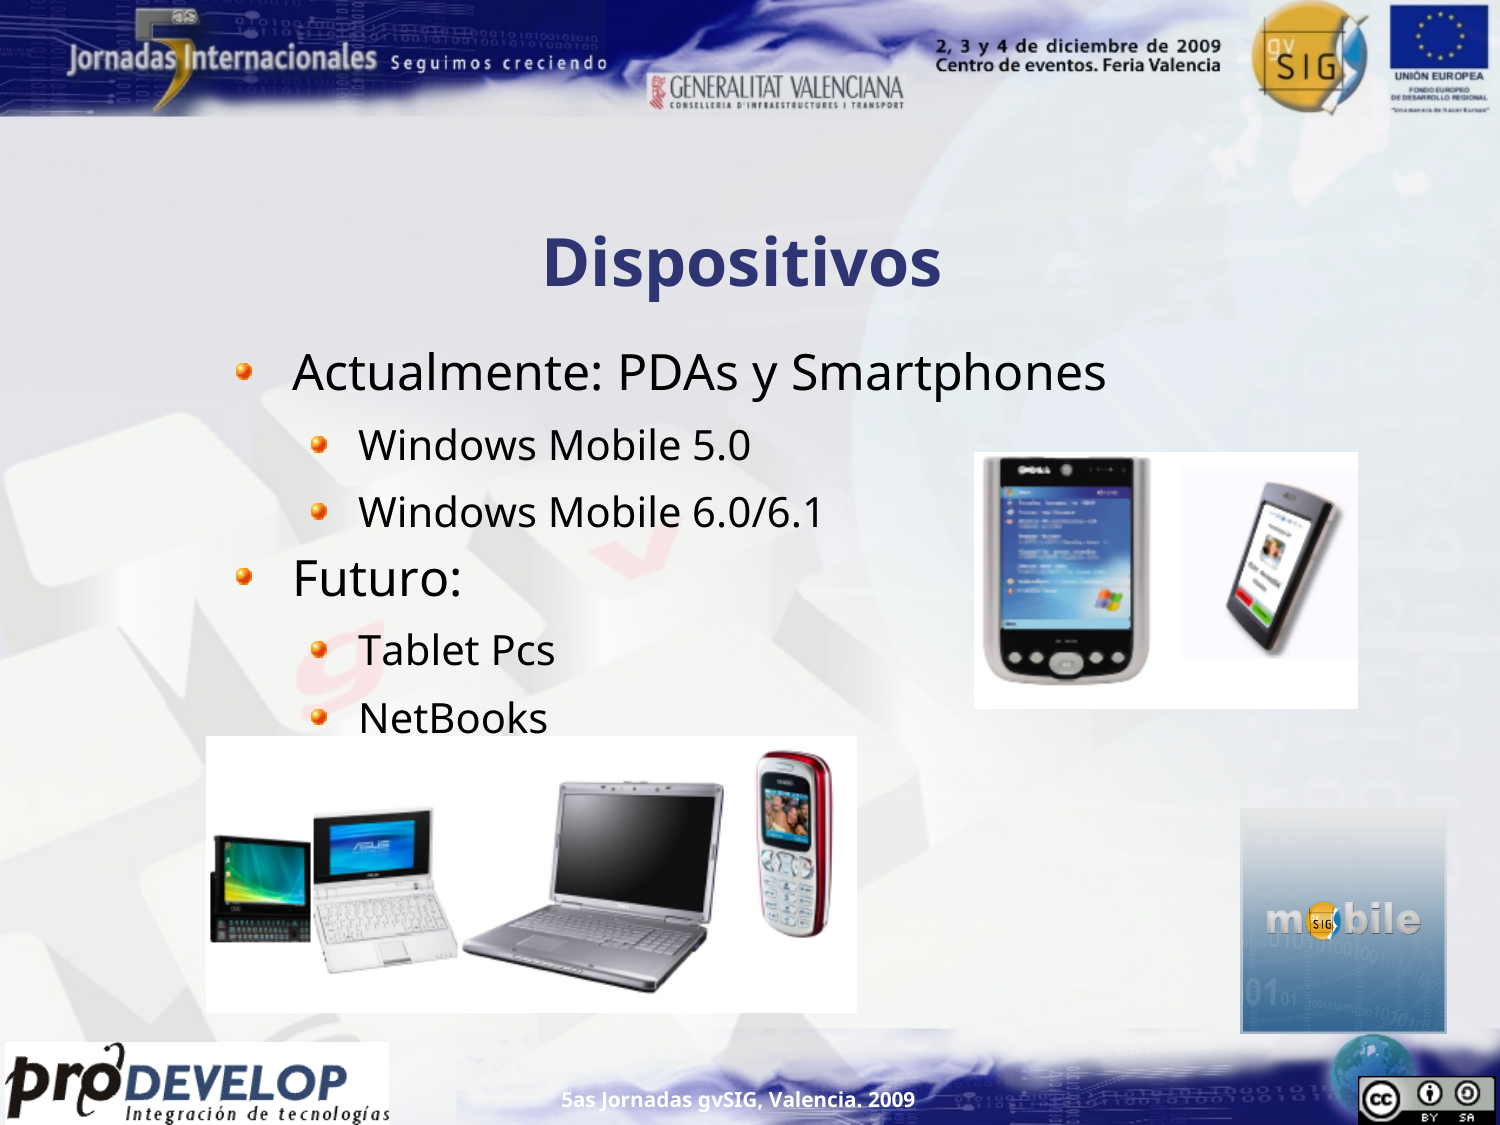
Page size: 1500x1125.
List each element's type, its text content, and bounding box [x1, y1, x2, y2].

list Actualmente: PDAs y Smartphones Windows Mobile 5.0 Windows Mobile 6.0/6.1 [236, 337, 1477, 542]
list Futuro: Tablet Pcs NetBooks [236, 542, 1477, 715]
title Dispositivos [67, 166, 1418, 355]
picture [0, 0, 1500, 1125]
